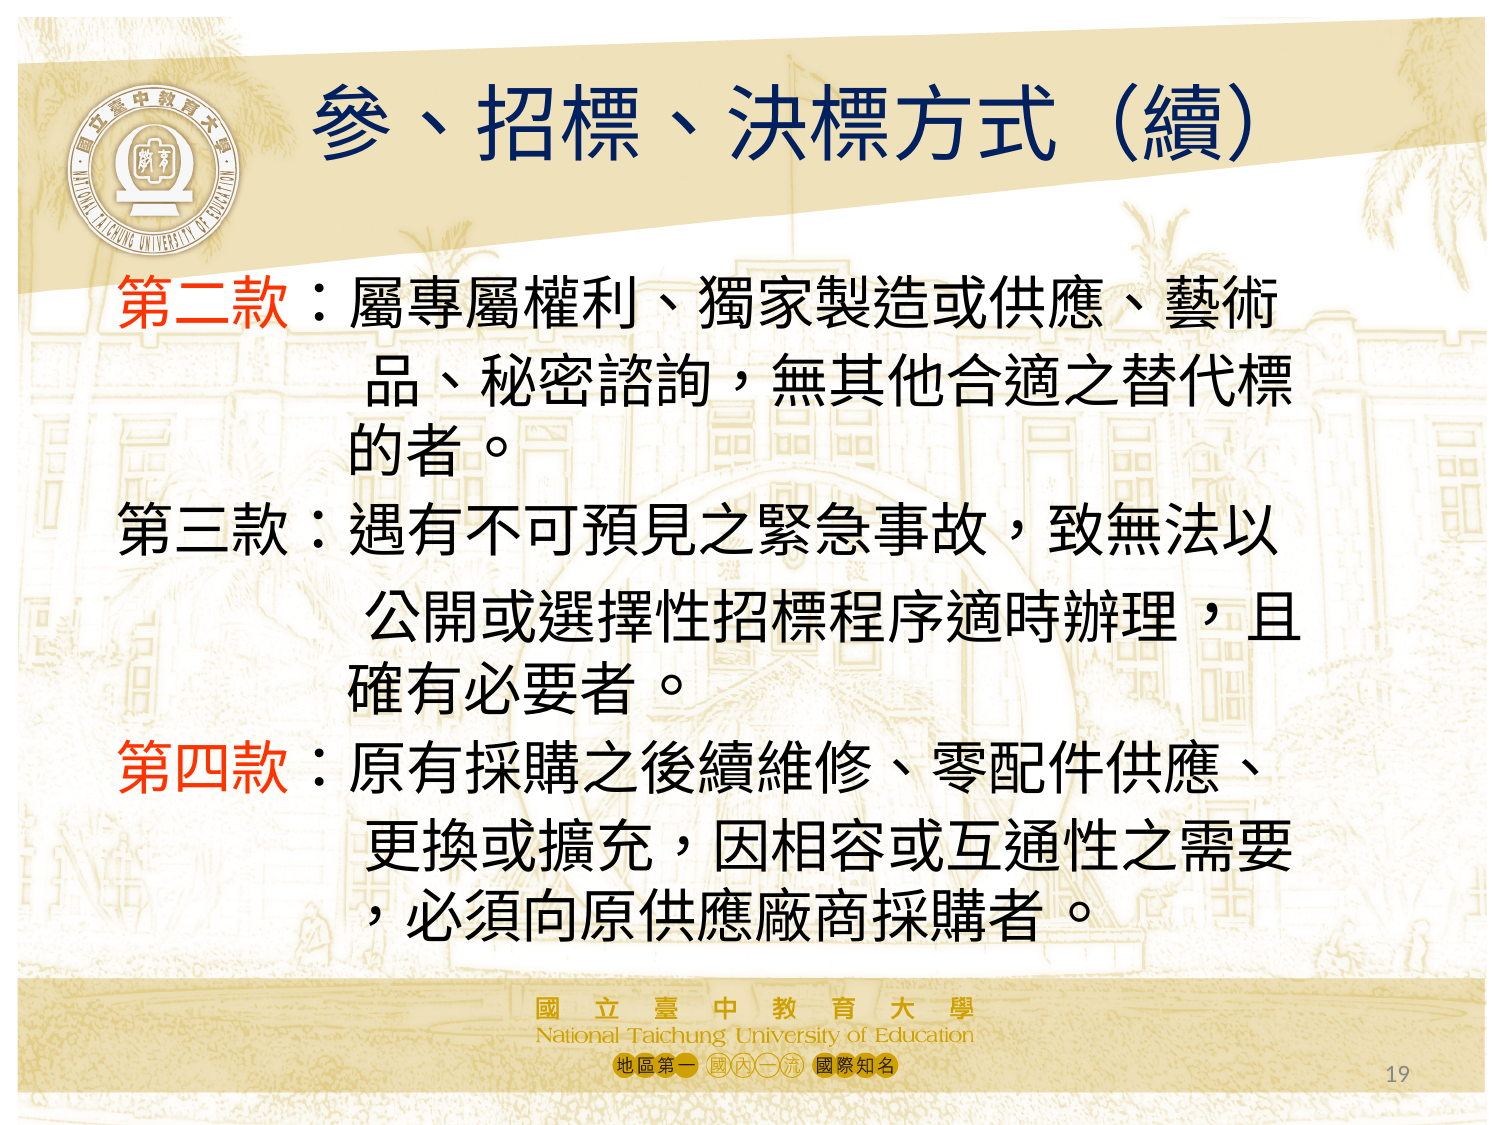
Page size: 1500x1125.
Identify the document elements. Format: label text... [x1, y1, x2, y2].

picture [0, 0, 1500, 1125]
title 參、招標、決標方式（續） [289, 45, 1329, 197]
text_box <編號> [1074, 1042, 1426, 1103]
list 第二款：屬專屬權利、獨家製造或供應、藝術 品、秘密諮詢，無其他合適之替代標 的者。 第三款：遇有不可預見之緊急事故，致無法以 公開或選擇性招標程序適時辦理，且 確有必要者。 第四款：原有採購之後續維修、零配件供應、 更換或擴充，因相容或互通性之需要 ，必須向原供應廠商採購者。 [100, 267, 1329, 965]
